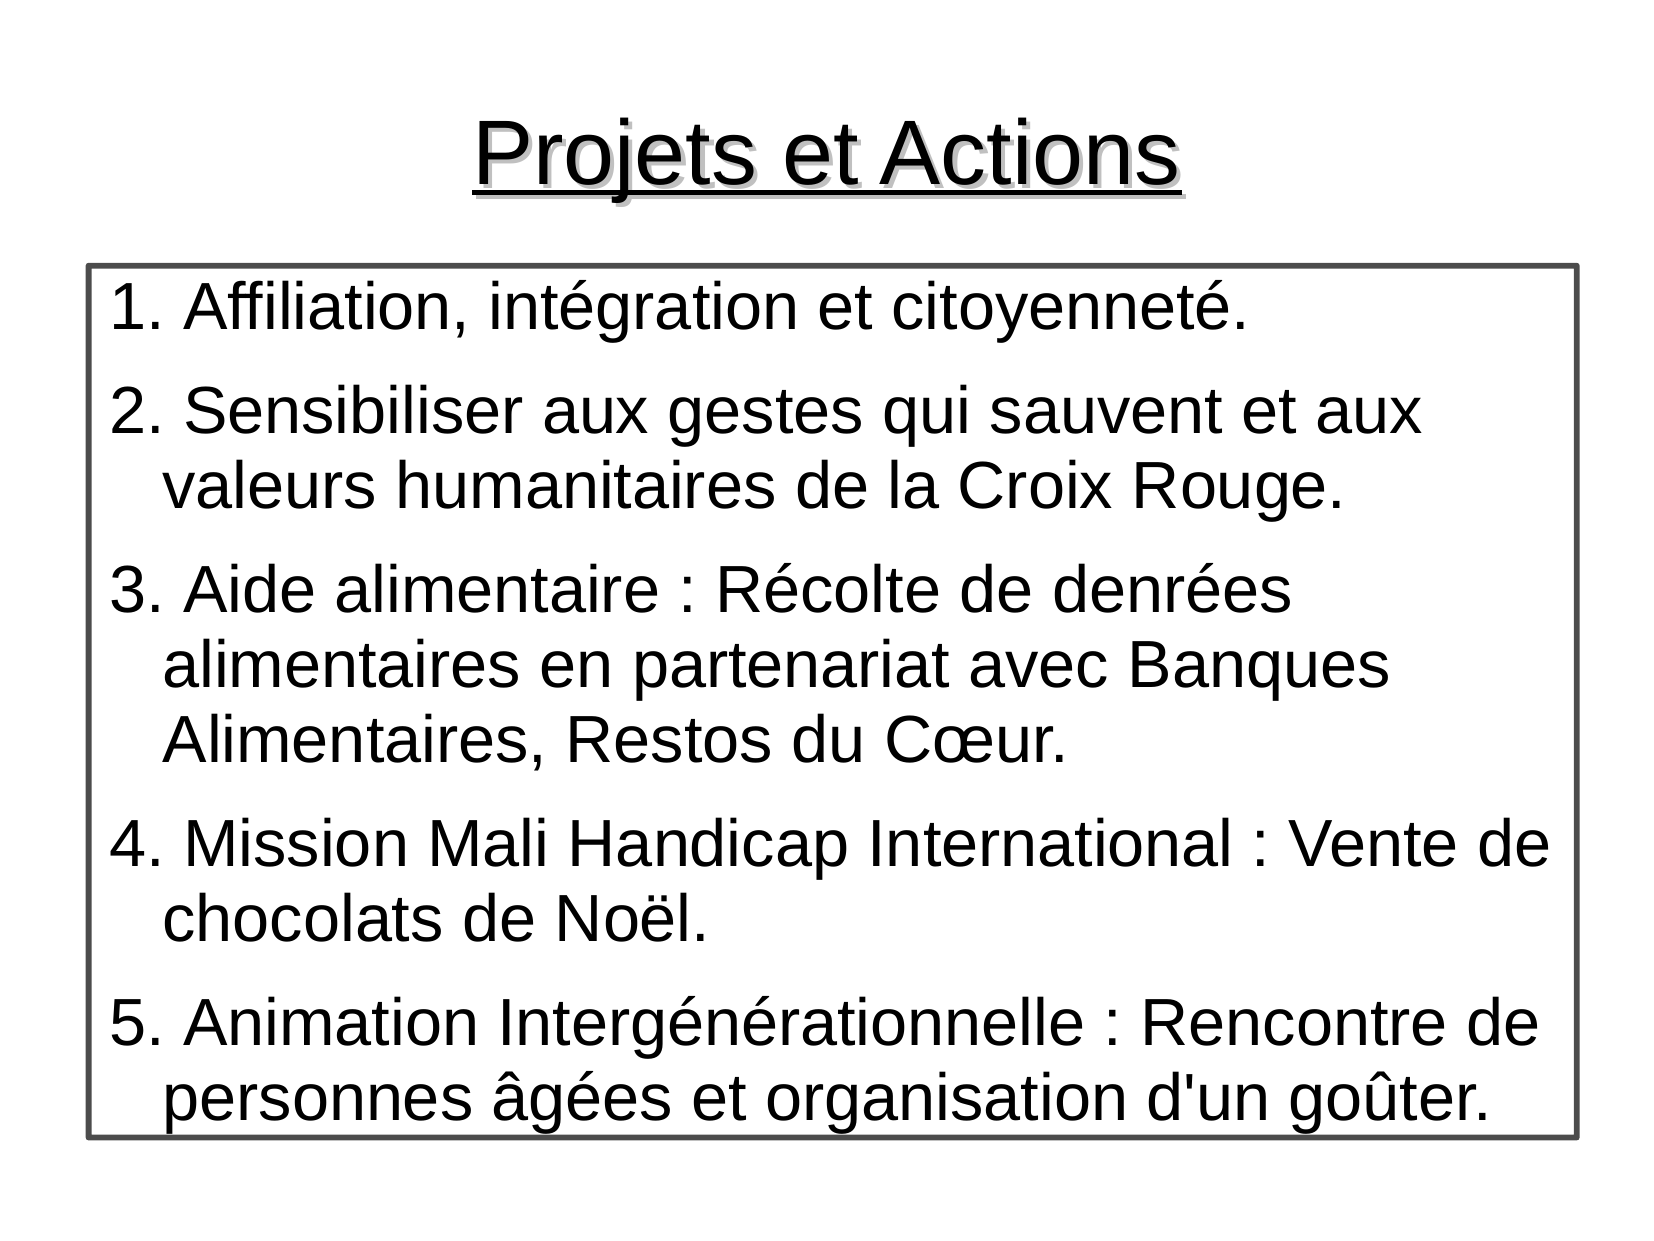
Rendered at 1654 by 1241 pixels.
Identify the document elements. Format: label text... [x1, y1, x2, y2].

title Projets et Actions [82, 49, 1571, 257]
list Affiliation, intégration et citoyenneté. Sensibiliser aux gestes qui sauvent et aux valeurs humanitaires de la Croix Rouge. Aide alimentaire : Récolte de denrées alimentaires en partenariat avec Banques Alimentaires, Restos du Cœur. Mission Mali Handicap International : Vente de chocolats de Noël. Animation Intergénérationnelle : Rencontre de personnes âgées et organisation d'un goûter. [88, 265, 1577, 1138]
